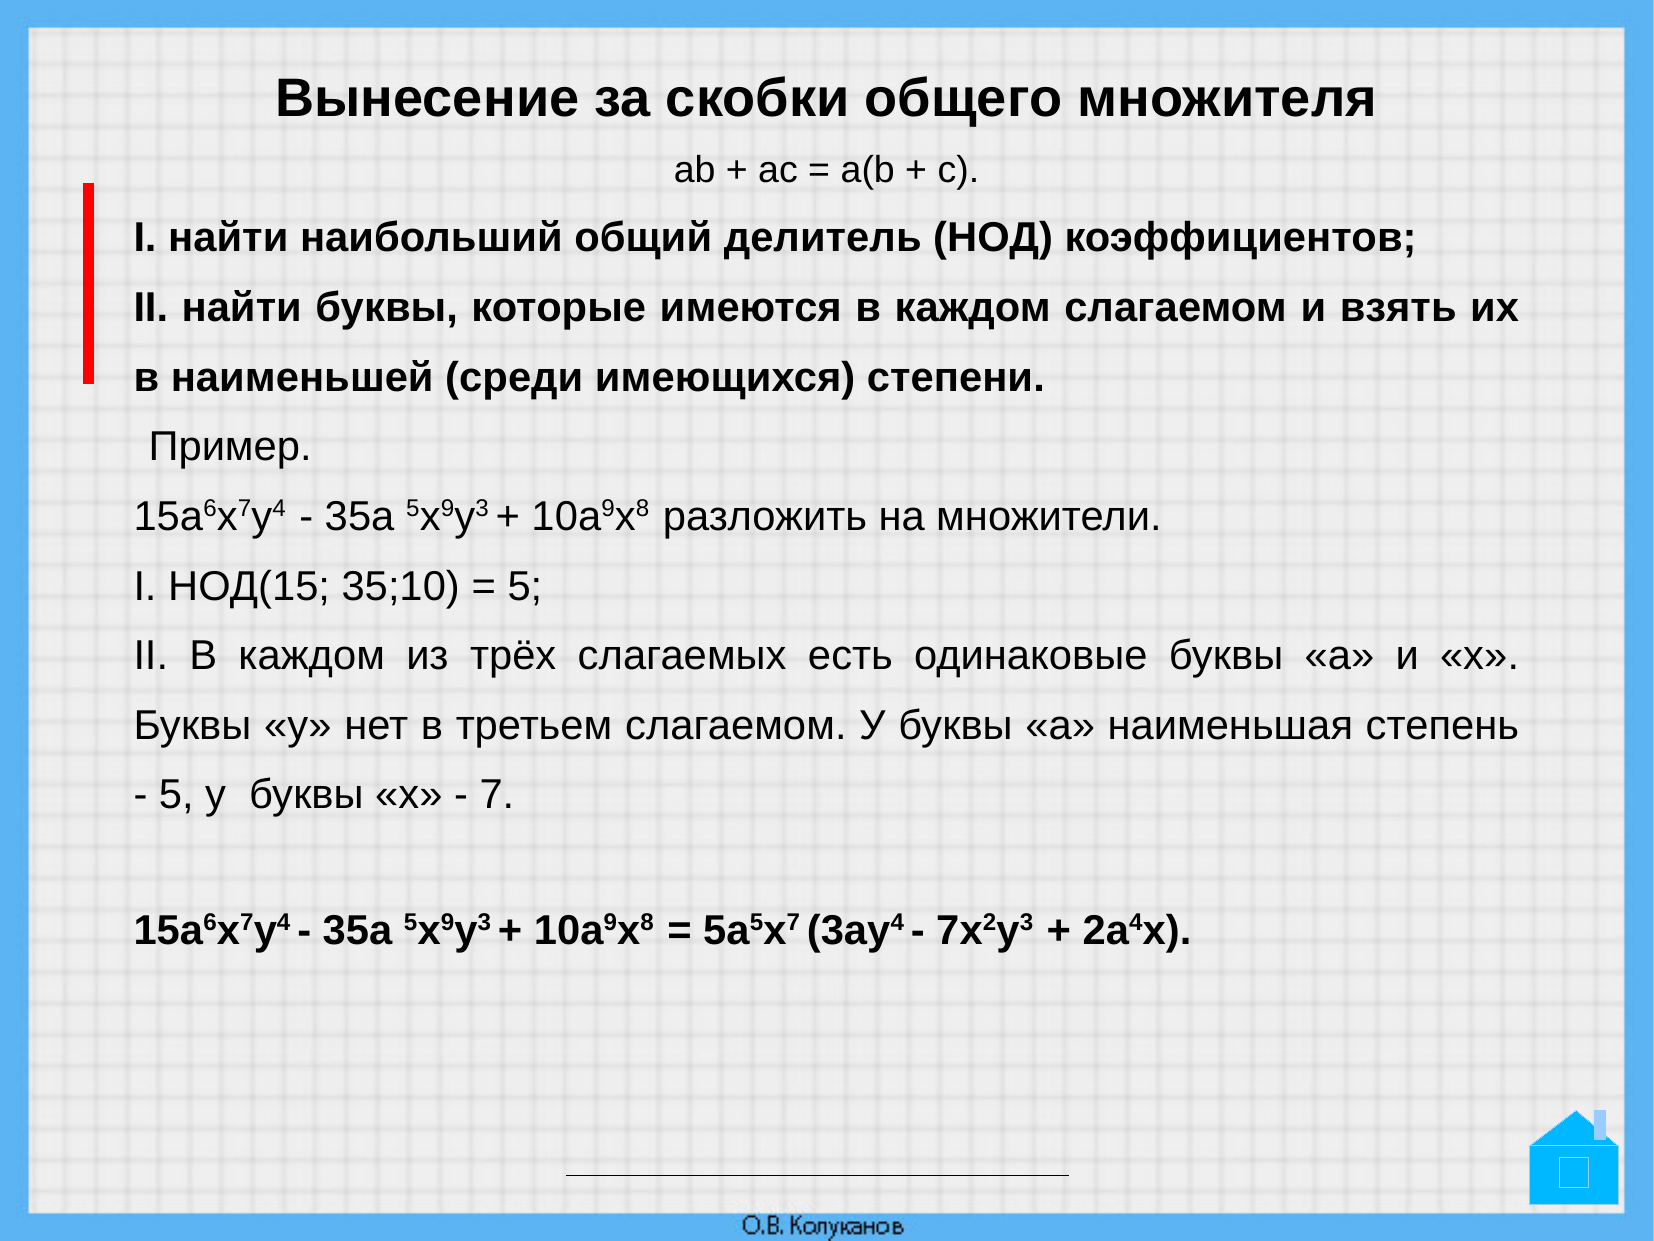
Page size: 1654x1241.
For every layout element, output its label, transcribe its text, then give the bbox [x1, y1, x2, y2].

text_box Вынесение за скобки общего множителя ab + ac = a(b + c). найти наибольший общий делитель (НОД) коэффициентов; найти буквы, которые имеются в каждом слагаемом и взять их в наименьшей (среди имеющихся) степени. Пример. 15a6x7y4 - 35a 5x9y3 + 10a9x8 разложить на множители. НОД(15; 35;10) = 5; В каждом из трёх слагаемых есть одинаковые буквы «а» и «х». Буквы «у» нет в третьем слагаемом. У буквы «а» наименьшая степень - 5, у буквы «х» - 7. 15a6x7y4 - 35a 5x9y3 + 10a9x8 = 5a5x7 (3ay4 - 7x2y3 + 2a4x). [118, 29, 1536, 1183]
text_box [1529, 1110, 1619, 1205]
picture [0, 0, 1654, 1241]
